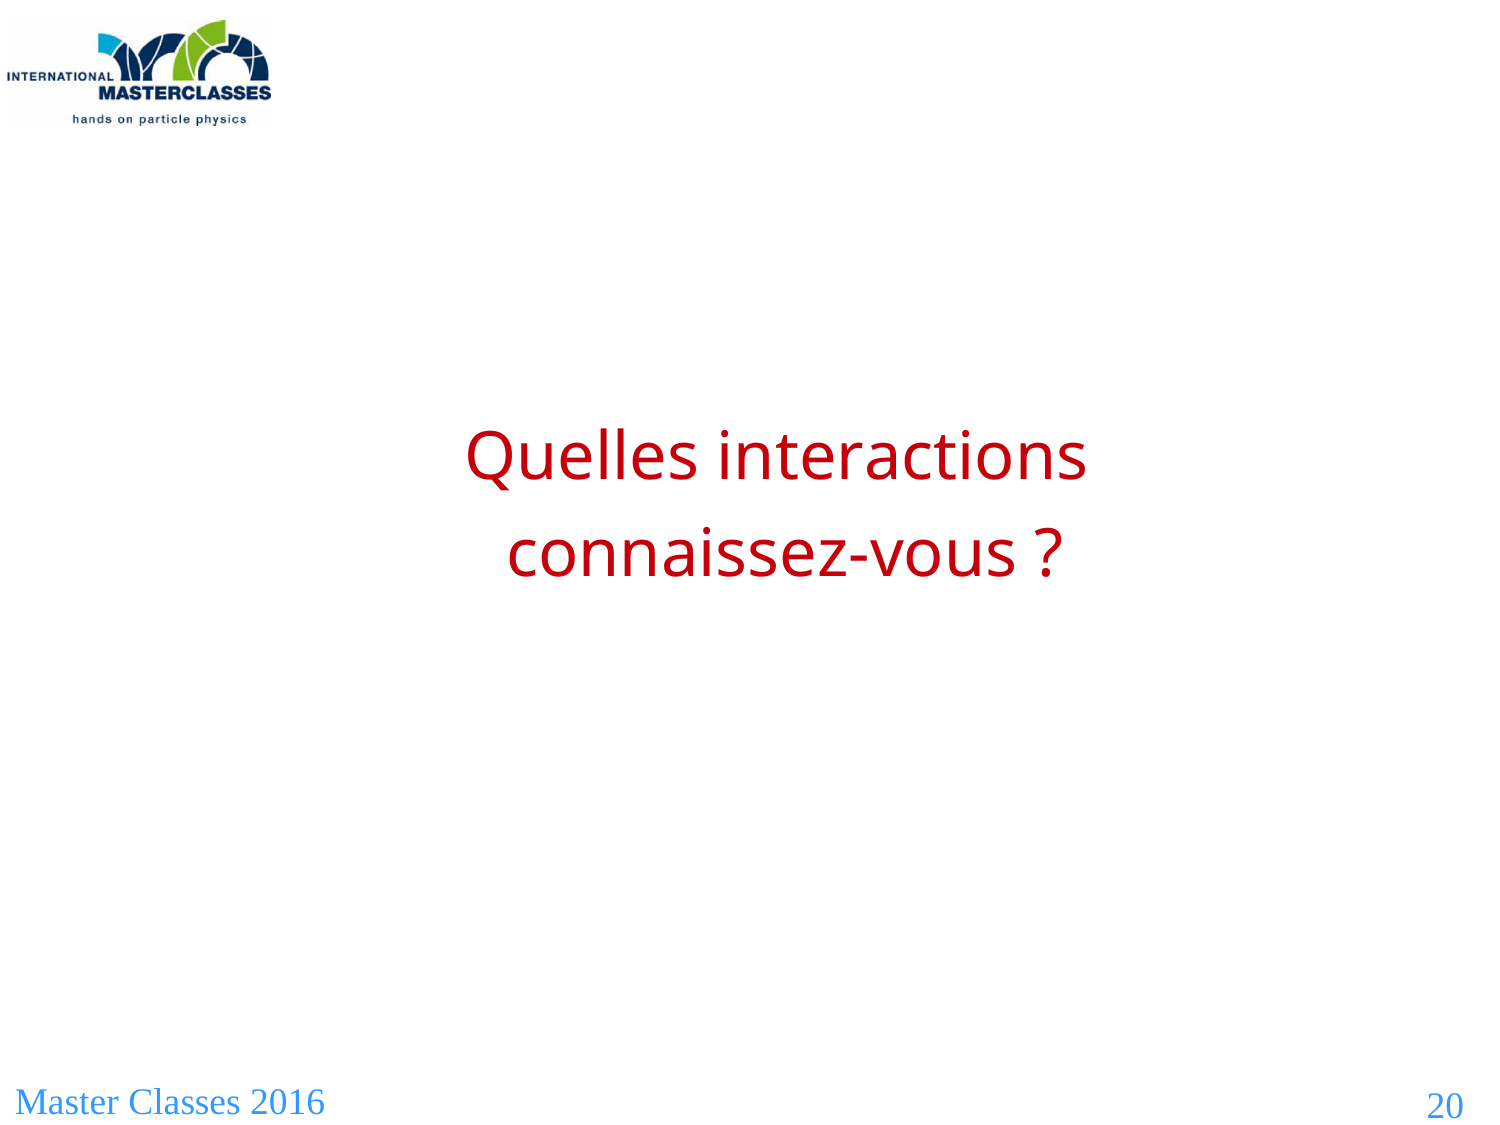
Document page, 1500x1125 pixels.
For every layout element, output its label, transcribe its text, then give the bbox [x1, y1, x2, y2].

picture [2, 10, 280, 130]
text_box Quelles interactions connaissez-vous ? [188, 94, 1383, 1005]
